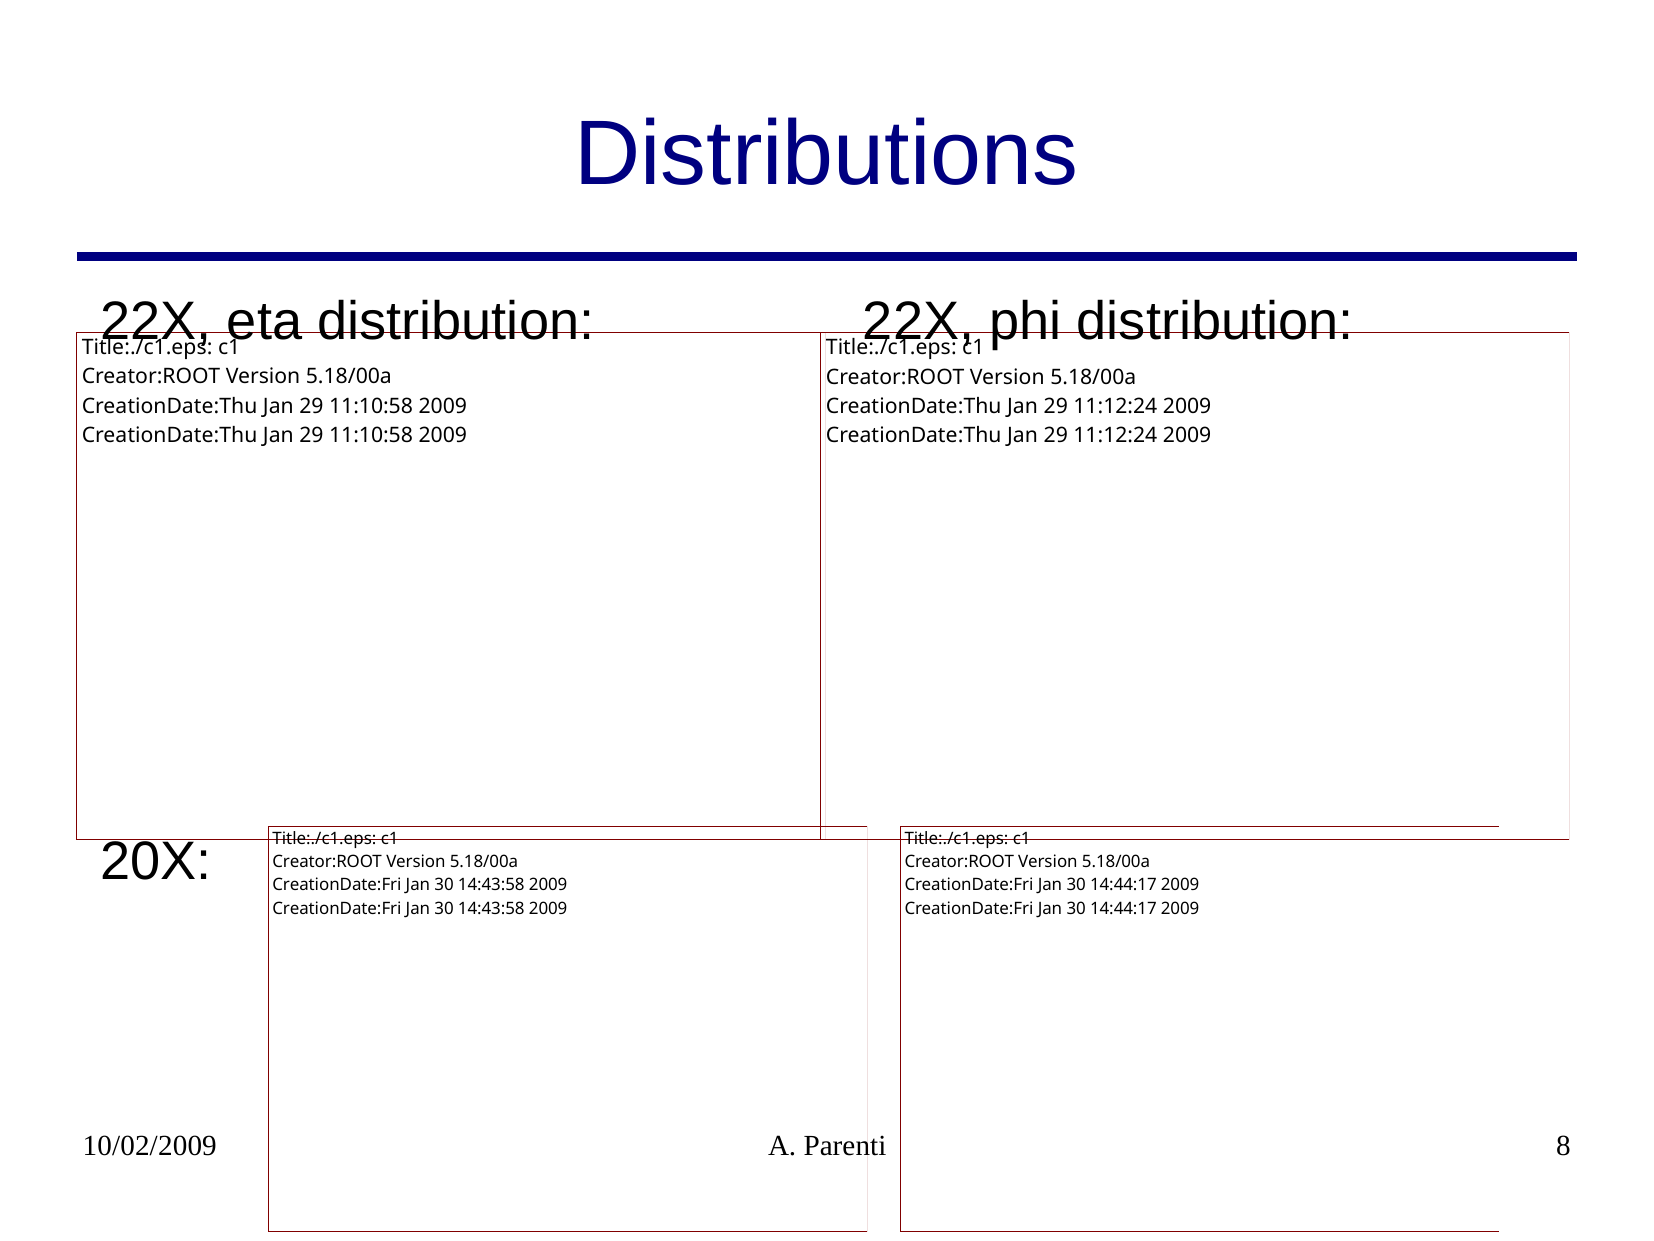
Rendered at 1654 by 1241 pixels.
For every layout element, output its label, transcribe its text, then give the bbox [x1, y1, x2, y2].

picture [898, 825, 1499, 1232]
list 22X, eta distribution: 20X: [82, 290, 809, 1109]
picture [267, 330, 868, 1232]
title Distributions [82, 49, 1571, 257]
list 22X, phi distribution: [845, 290, 1572, 1094]
picture [75, 330, 82, 840]
